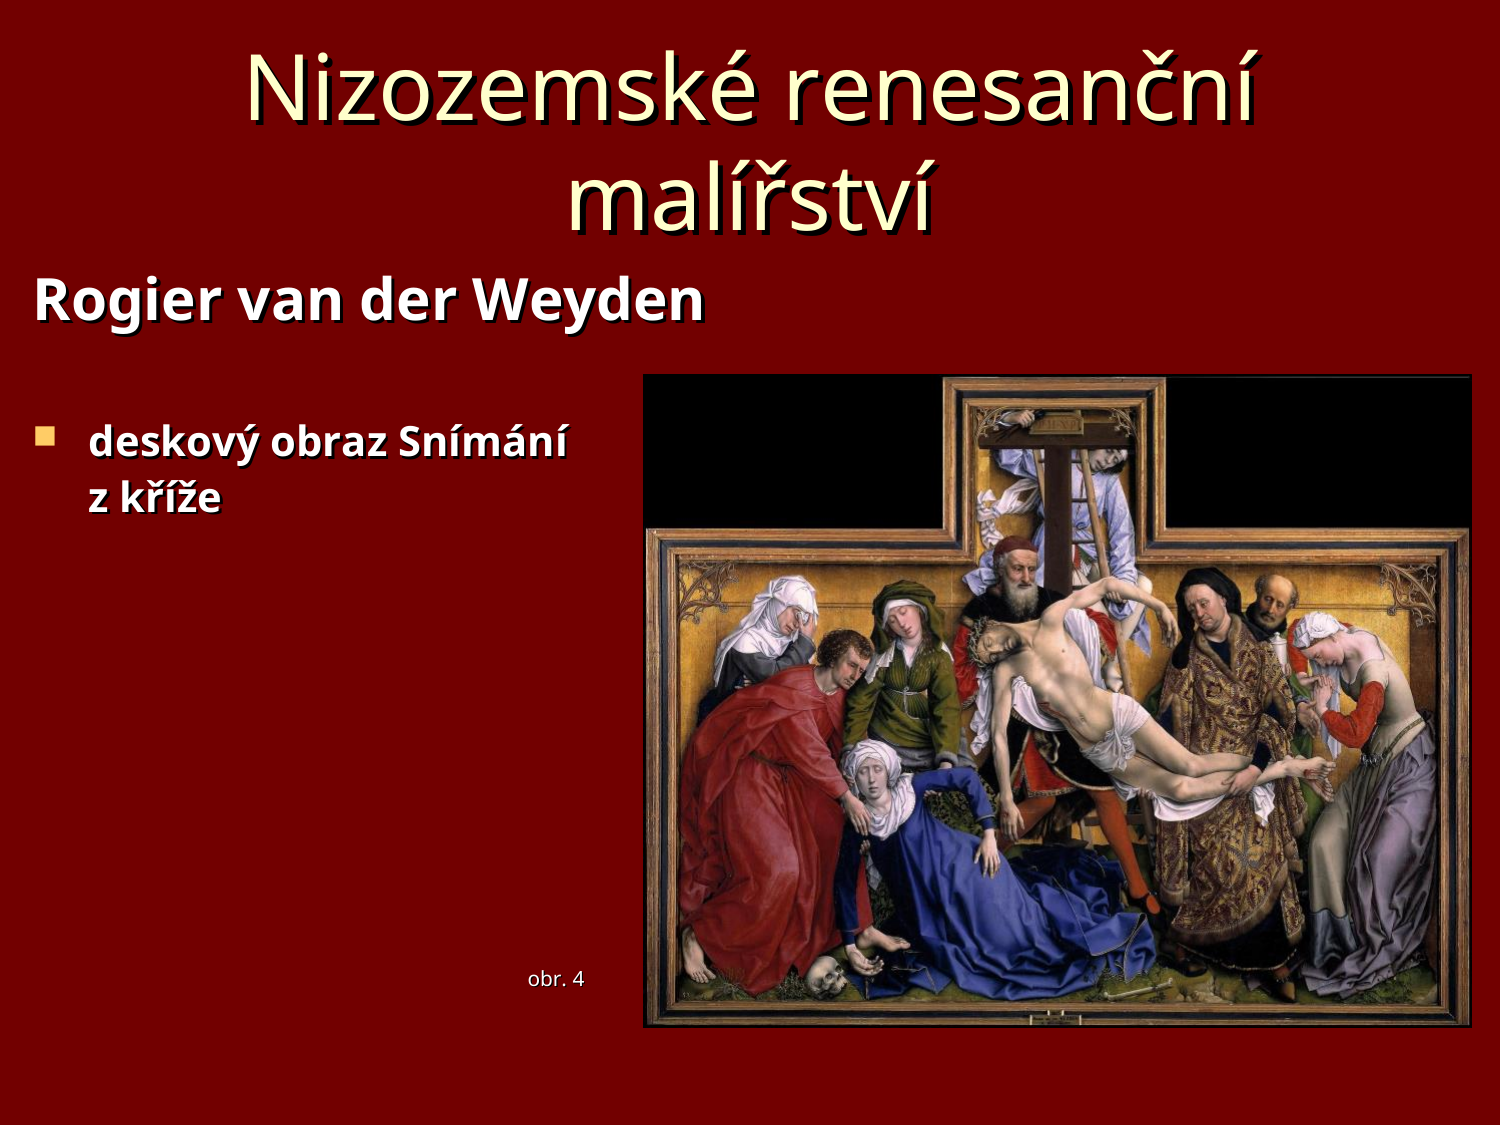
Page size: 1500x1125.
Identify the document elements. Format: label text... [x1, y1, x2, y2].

title Nizozemské renesanční malířství [75, 45, 1426, 233]
list Rogier van der Weyden deskový obraz Snímání z kříže obr. 4 [17, 262, 738, 1001]
text_box [643, 374, 1472, 1028]
